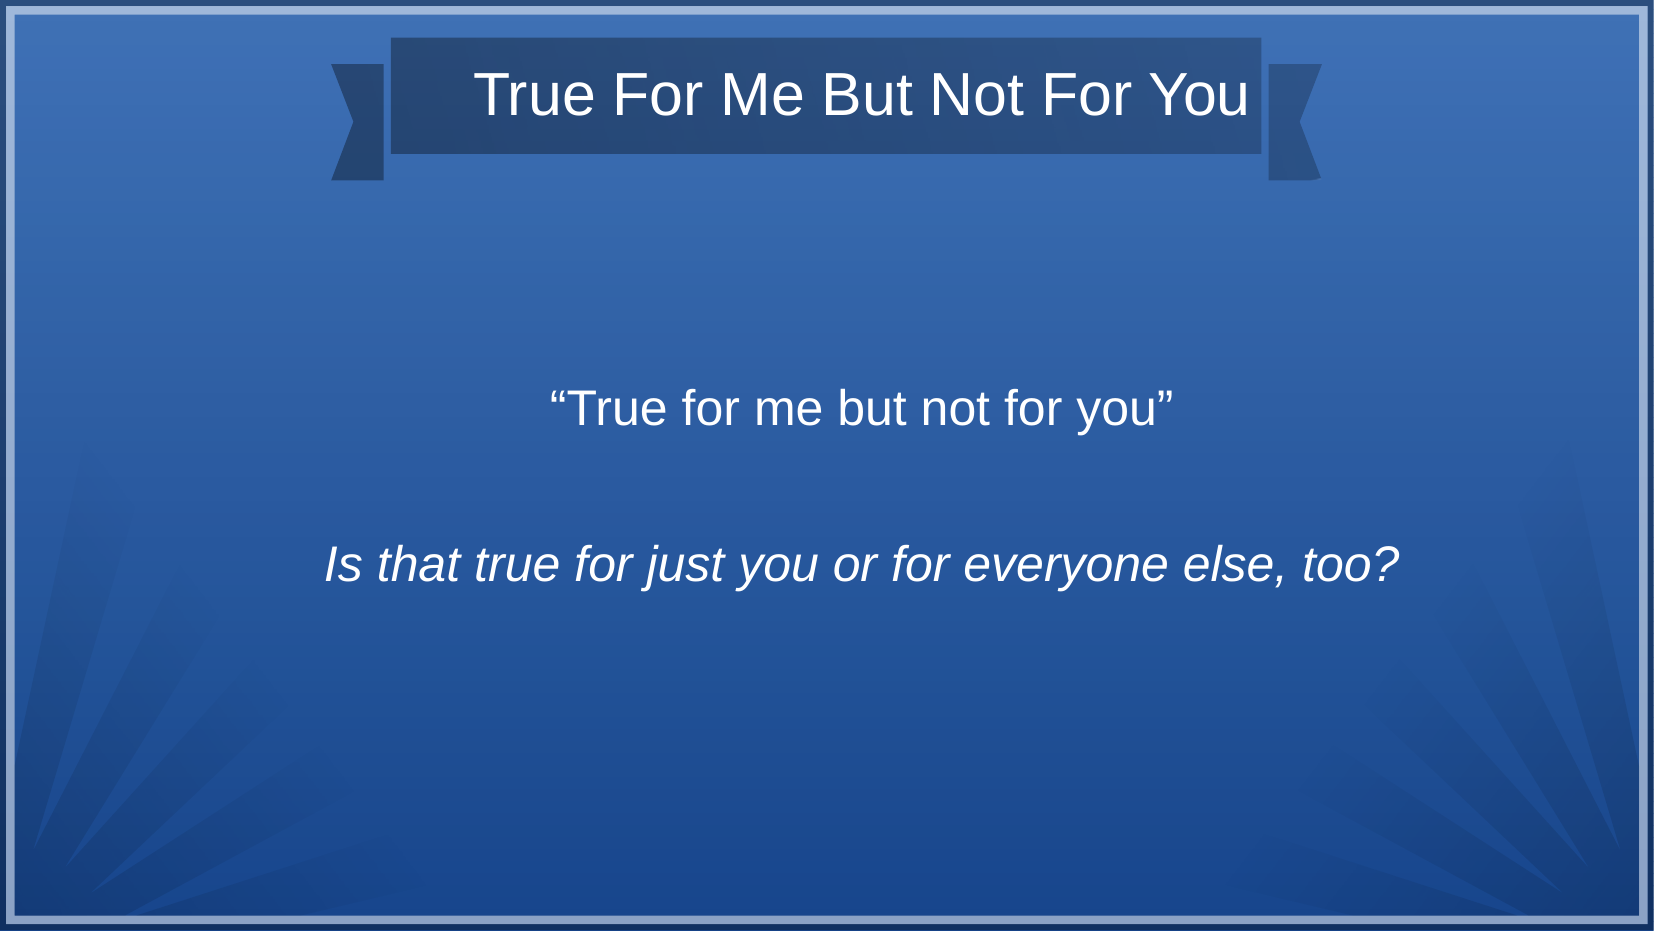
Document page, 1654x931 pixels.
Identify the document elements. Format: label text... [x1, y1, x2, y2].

title True For Me But Not For You [389, 35, 1264, 154]
list “True for me but not for you” Is that true for just you or for everyone else, too? [82, 224, 1571, 848]
